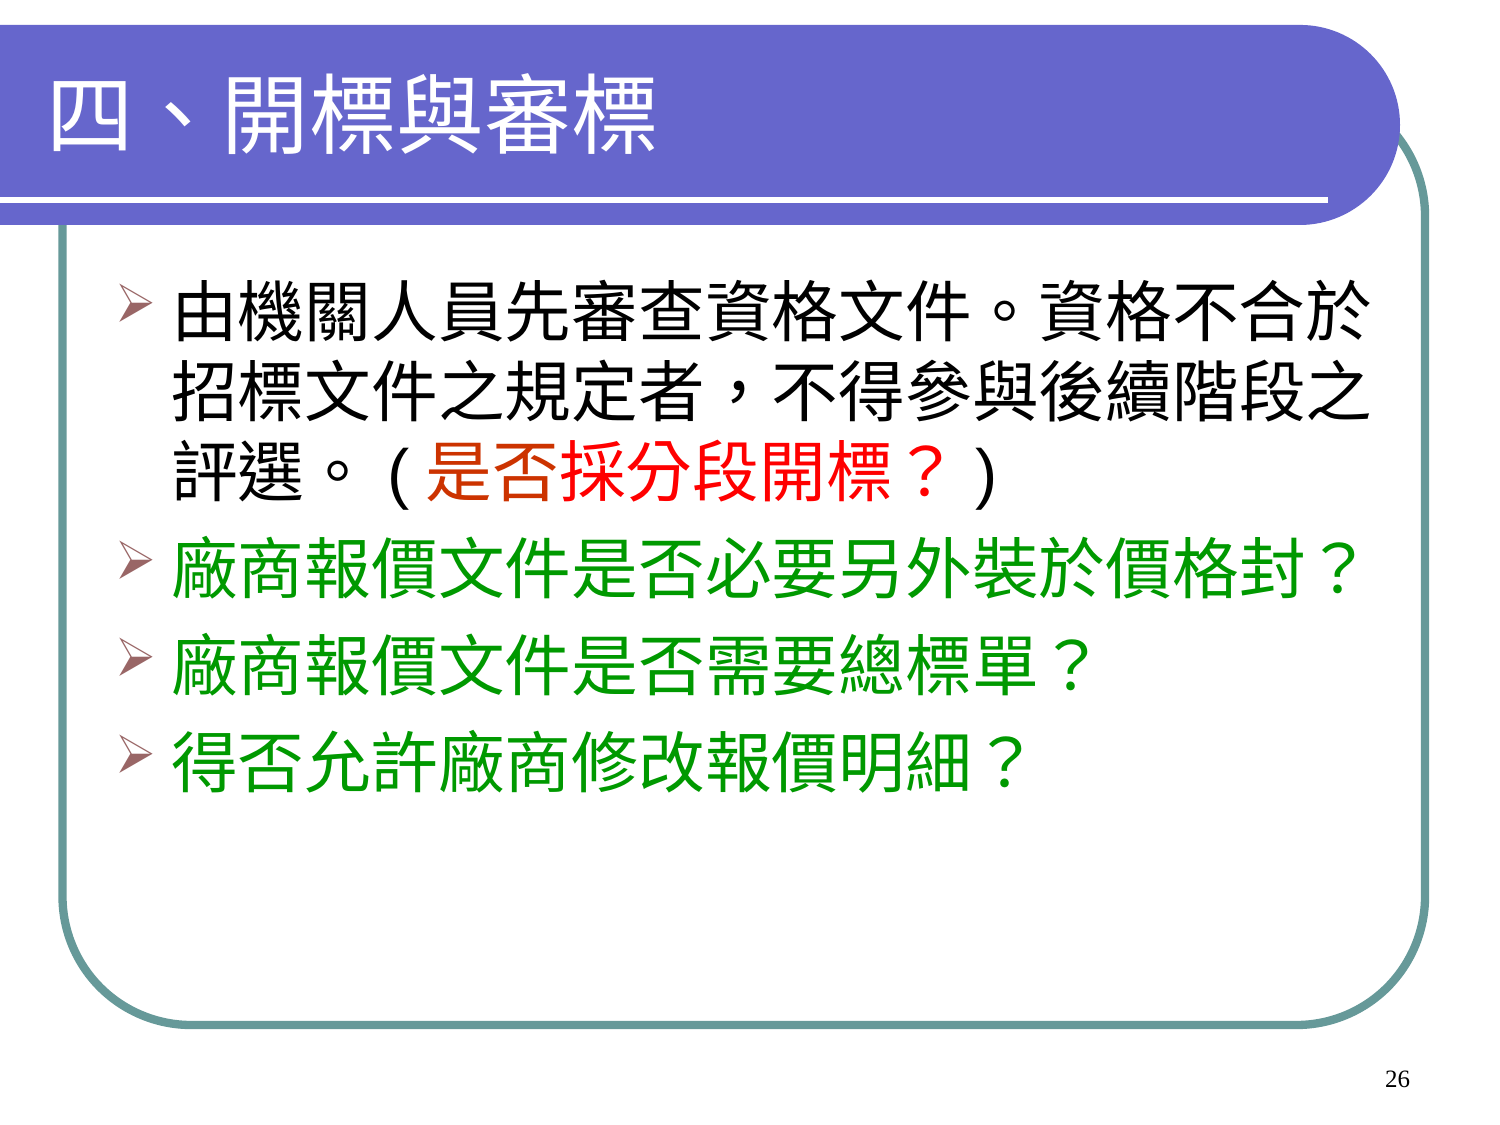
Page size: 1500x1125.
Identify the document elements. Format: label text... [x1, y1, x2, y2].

text_box <編號> [1074, 1025, 1426, 1101]
title 四、開標與審標 [31, 37, 1347, 188]
list 由機關人員先審查資格文件。資格不合於招標文件之規定者，不得參與後續階段之評選。(是否採分段開標？) 廠商報價文件是否必要另外裝於價格封？ 廠商報價文件是否需要總標單？ 得否允許廠商修改報價明細？ [99, 262, 1401, 988]
